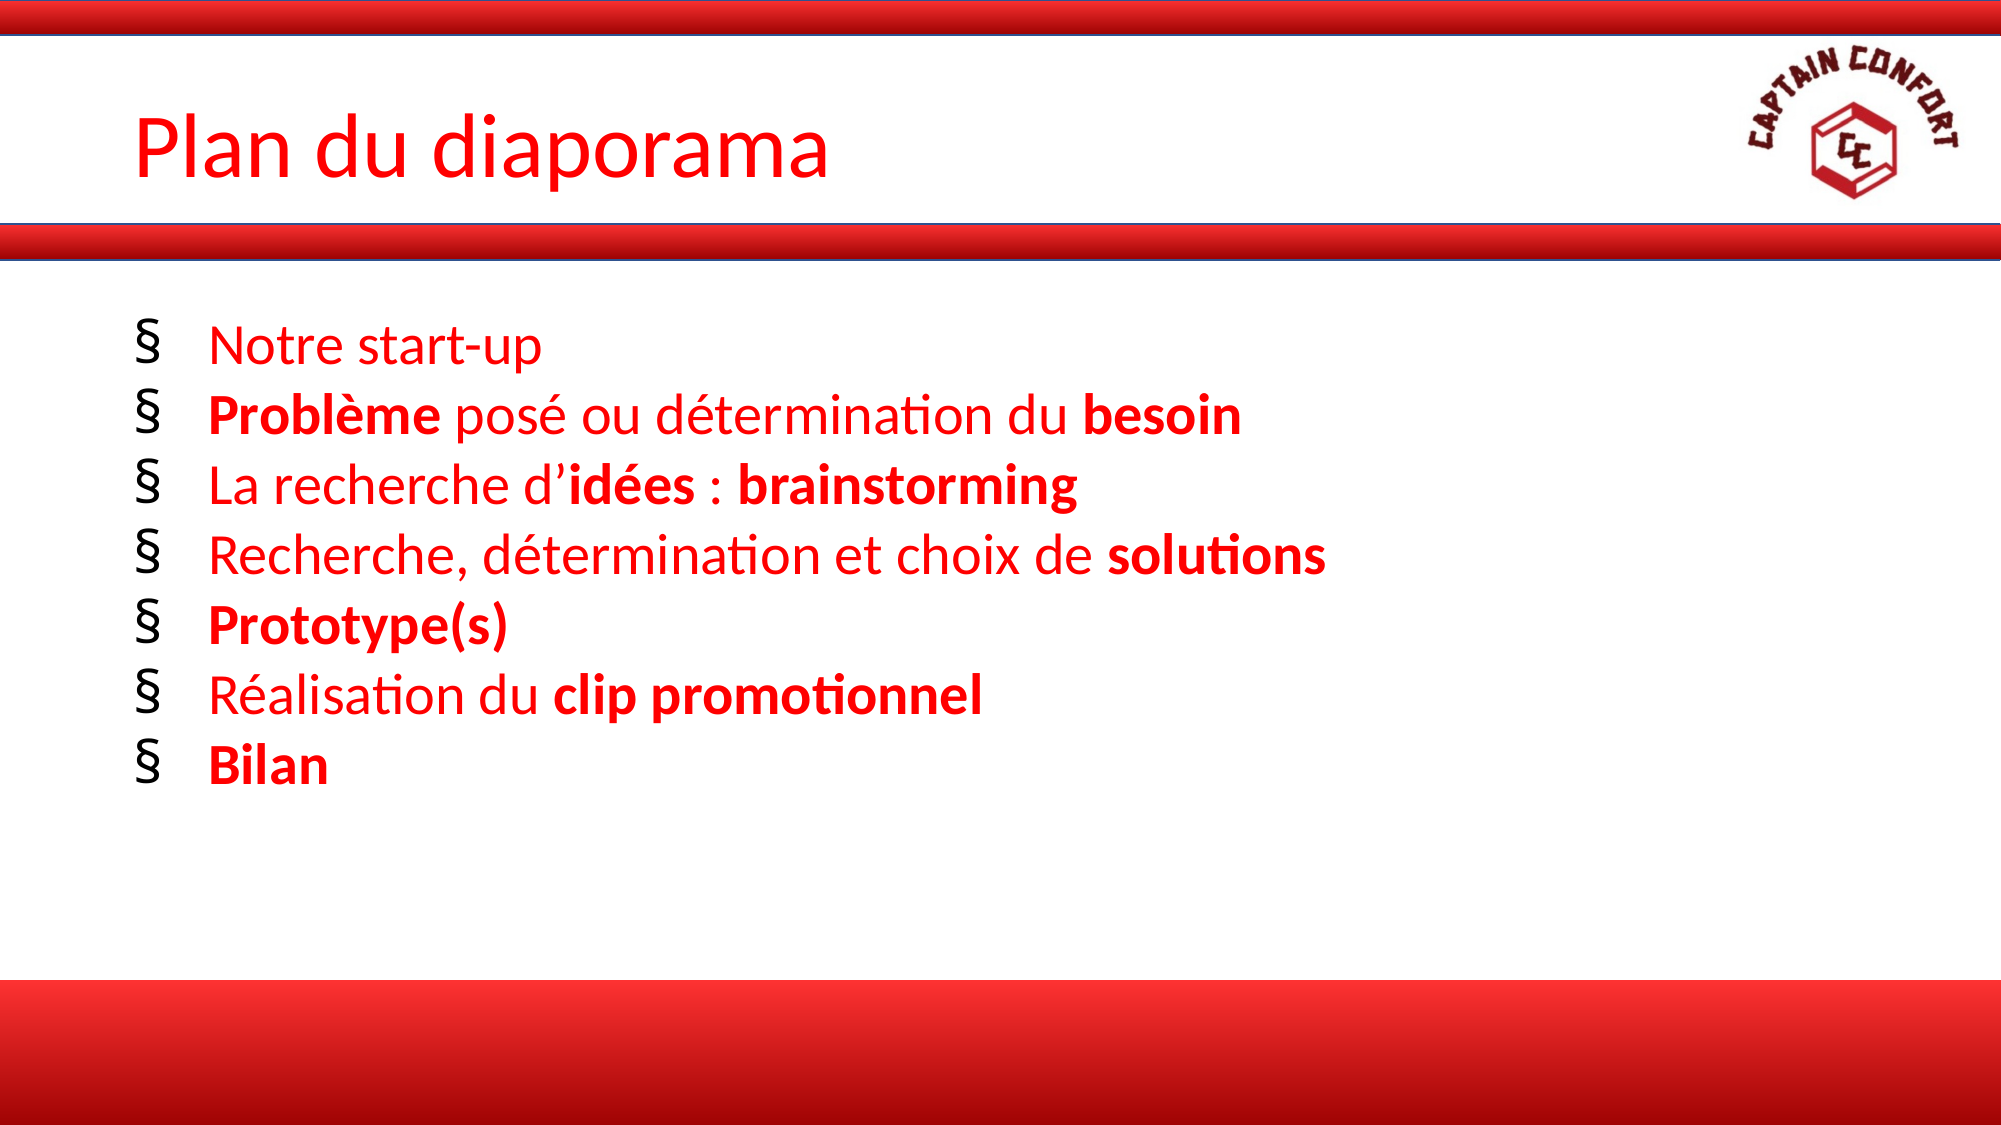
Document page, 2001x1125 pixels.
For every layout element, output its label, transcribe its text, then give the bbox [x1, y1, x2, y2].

text_box Plan du diaporama Notre start-up Problème posé ou détermination du besoin La recherche d’idées : brainstorming Recherche, détermination et choix de solutions Prototype(s) Réalisation du clip promotionnel Bilan [118, 78, 1494, 1063]
picture [1726, 36, 1995, 223]
